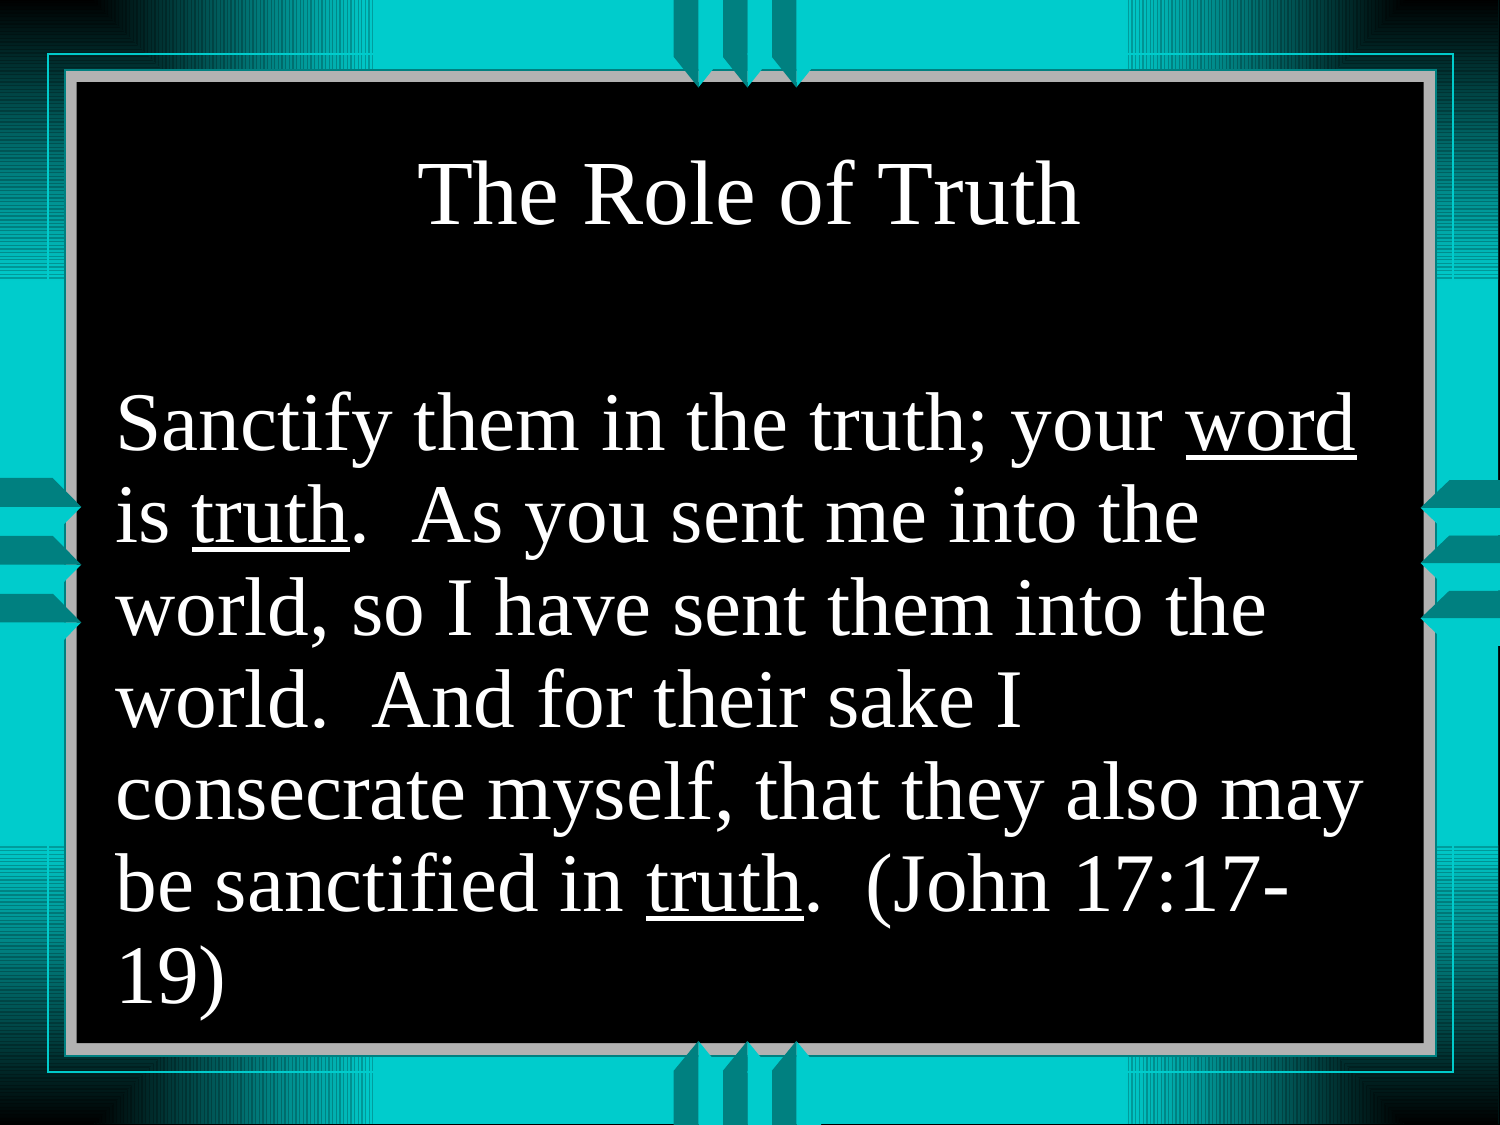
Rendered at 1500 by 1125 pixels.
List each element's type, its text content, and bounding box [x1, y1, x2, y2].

text_box Sanctify them in the truth; your word is truth. As you sent me into the world, so I have sent them into the world. And for their sake I consecrate myself, that they also may be sanctified in truth. (John 17:17-19) [100, 368, 1408, 1030]
title The Role of Truth [112, 99, 1388, 288]
